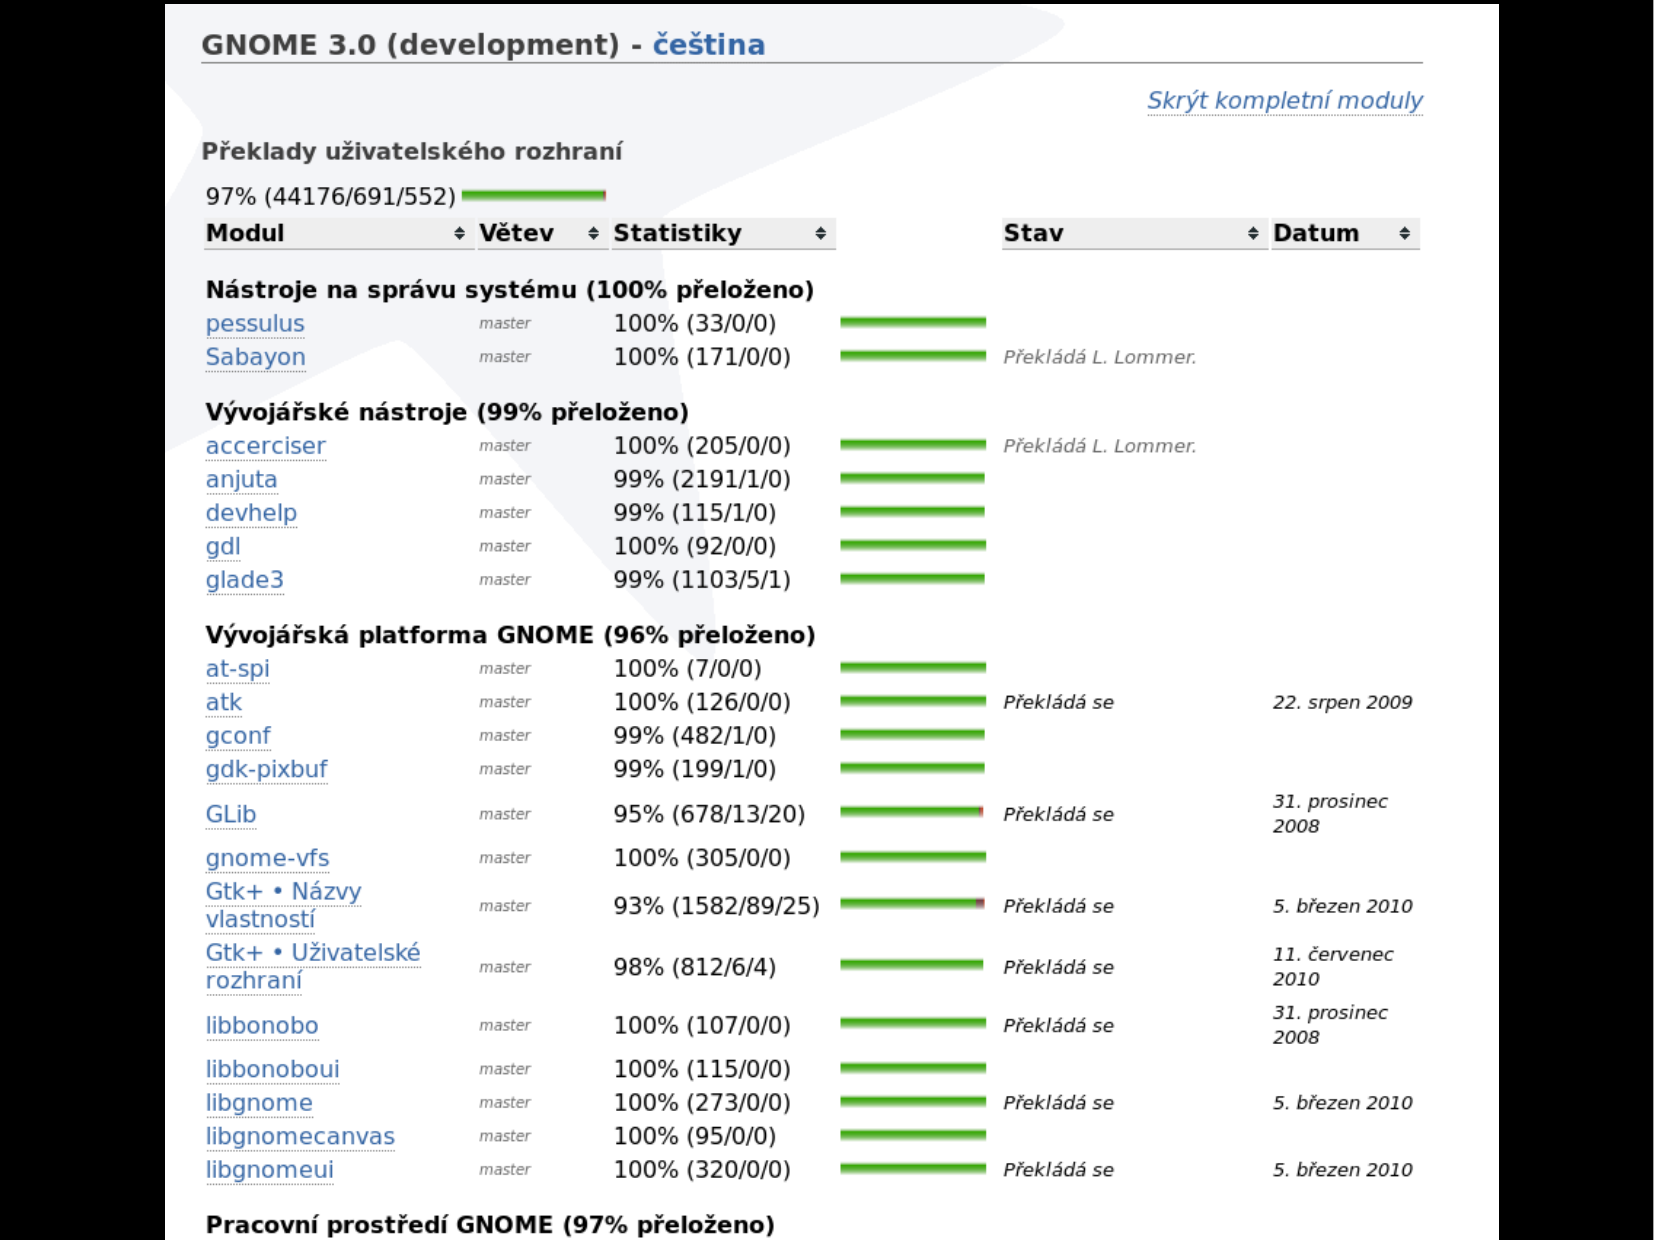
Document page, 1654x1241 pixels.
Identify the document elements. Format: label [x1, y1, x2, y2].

picture [165, 4, 1499, 1241]
